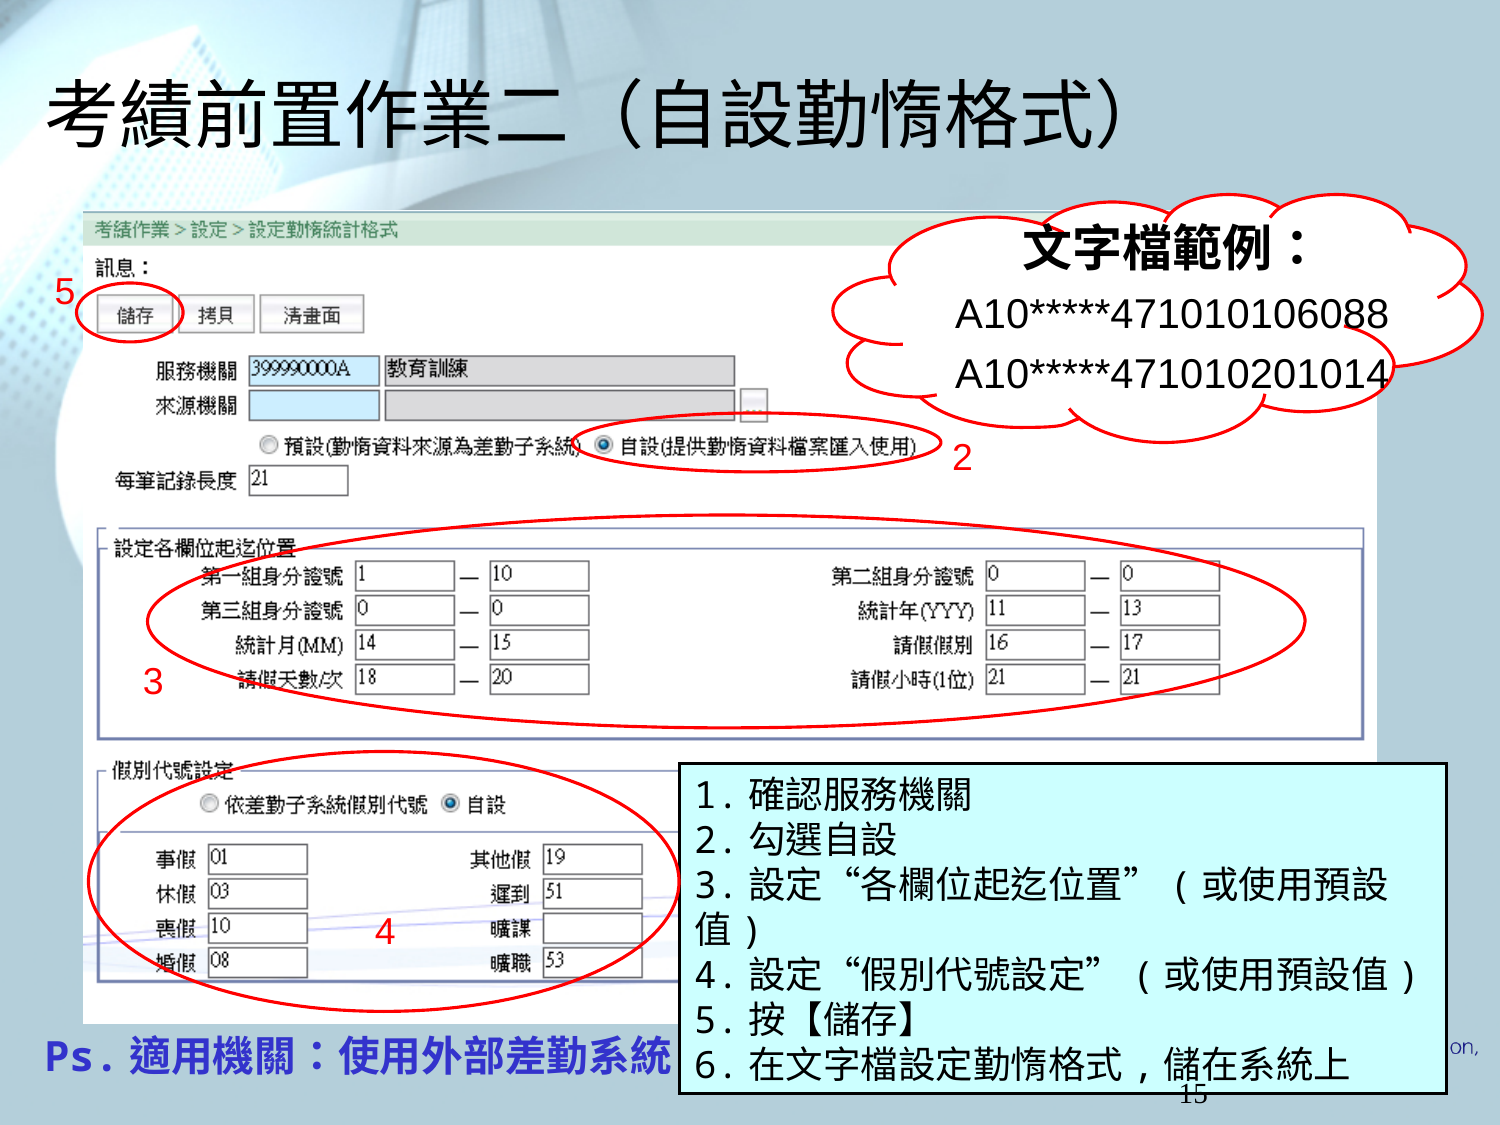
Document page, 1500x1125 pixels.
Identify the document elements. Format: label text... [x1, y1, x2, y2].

text_box 5 [41, 267, 89, 313]
text_box 1.確認服務機關 2.勾選自設 3.設定“各欄位起迄位置”(或使用預設值) 4.設定“假別代號設定”(或使用預設值) 5.按【儲存】 6.在文字檔設定勤惰格式,儲在系統上 [679, 763, 1447, 1052]
text_box [1163, 1066, 1477, 1125]
picture [83, 285, 181, 340]
picture [447, 902, 678, 1011]
picture [91, 754, 677, 1009]
picture [83, 210, 1377, 1011]
text_box 文字檔範例： A10*****471010106088 A10*****471010201014 [940, 197, 1405, 404]
text_box Ps.適用機關：使用外部差勤系統 [29, 1011, 694, 1089]
text_box 4 [361, 907, 409, 953]
text_box 2 [938, 432, 987, 478]
text_box 3 [129, 657, 177, 703]
text_box [1405, 220, 1483, 366]
text_box [832, 224, 1356, 443]
text_box 考績前置作業二（自設勤惰格式） [29, 56, 1467, 169]
